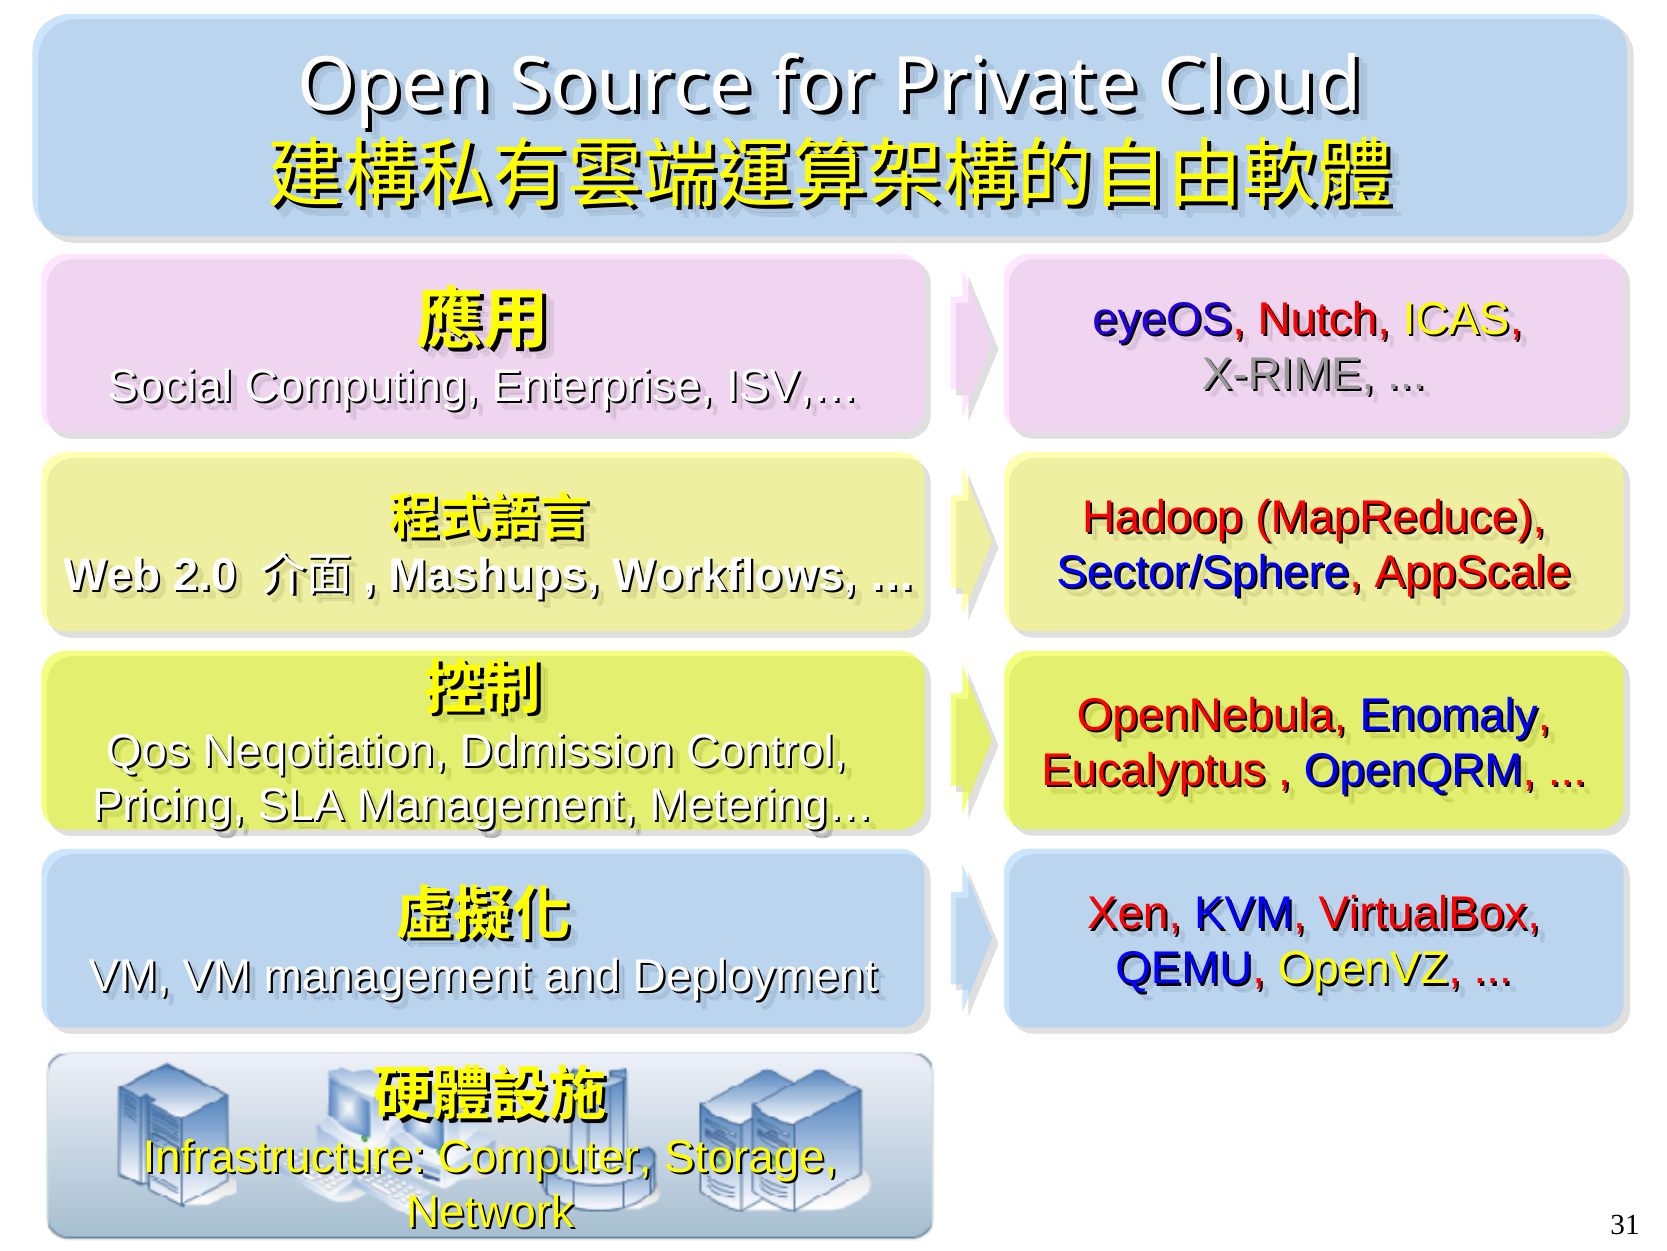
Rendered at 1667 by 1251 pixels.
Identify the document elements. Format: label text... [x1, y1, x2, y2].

text_box eyeOS, Nutch, ICAS, X-RIME, ... [1003, 253, 1624, 433]
text_box Open Source for Private Cloud 建構私有雲端運算架構的自由軟體 [32, 14, 1628, 237]
text_box 控制 Qos Neqotiation, Ddmission Control, Pricing, SLA Management, Metering… [41, 650, 925, 830]
text_box 程式語言 Web 2.0 介面, Mashups, Workflows, … [41, 452, 925, 632]
text_box Xen, KVM, VirtualBox, QEMU, OpenVZ, ... [1003, 848, 1624, 1028]
text_box [950, 665, 993, 814]
text_box Hadoop (MapReduce), Sector/Sphere, AppScale [1003, 452, 1624, 632]
text_box [950, 864, 993, 1013]
text_box 虛擬化 VM, VM management and Deployment [41, 848, 925, 1028]
text_box [950, 467, 993, 616]
text_box 應用 Social Computing, Enterprise, ISV,… [41, 253, 925, 433]
text_box [950, 269, 993, 418]
text_box OpenNebula, Enomaly, Eucalyptus , OpenQRM, ... [1003, 650, 1624, 830]
text_box 硬體設施 Infrastructure: Computer, Storage, Network [41, 1047, 940, 1246]
